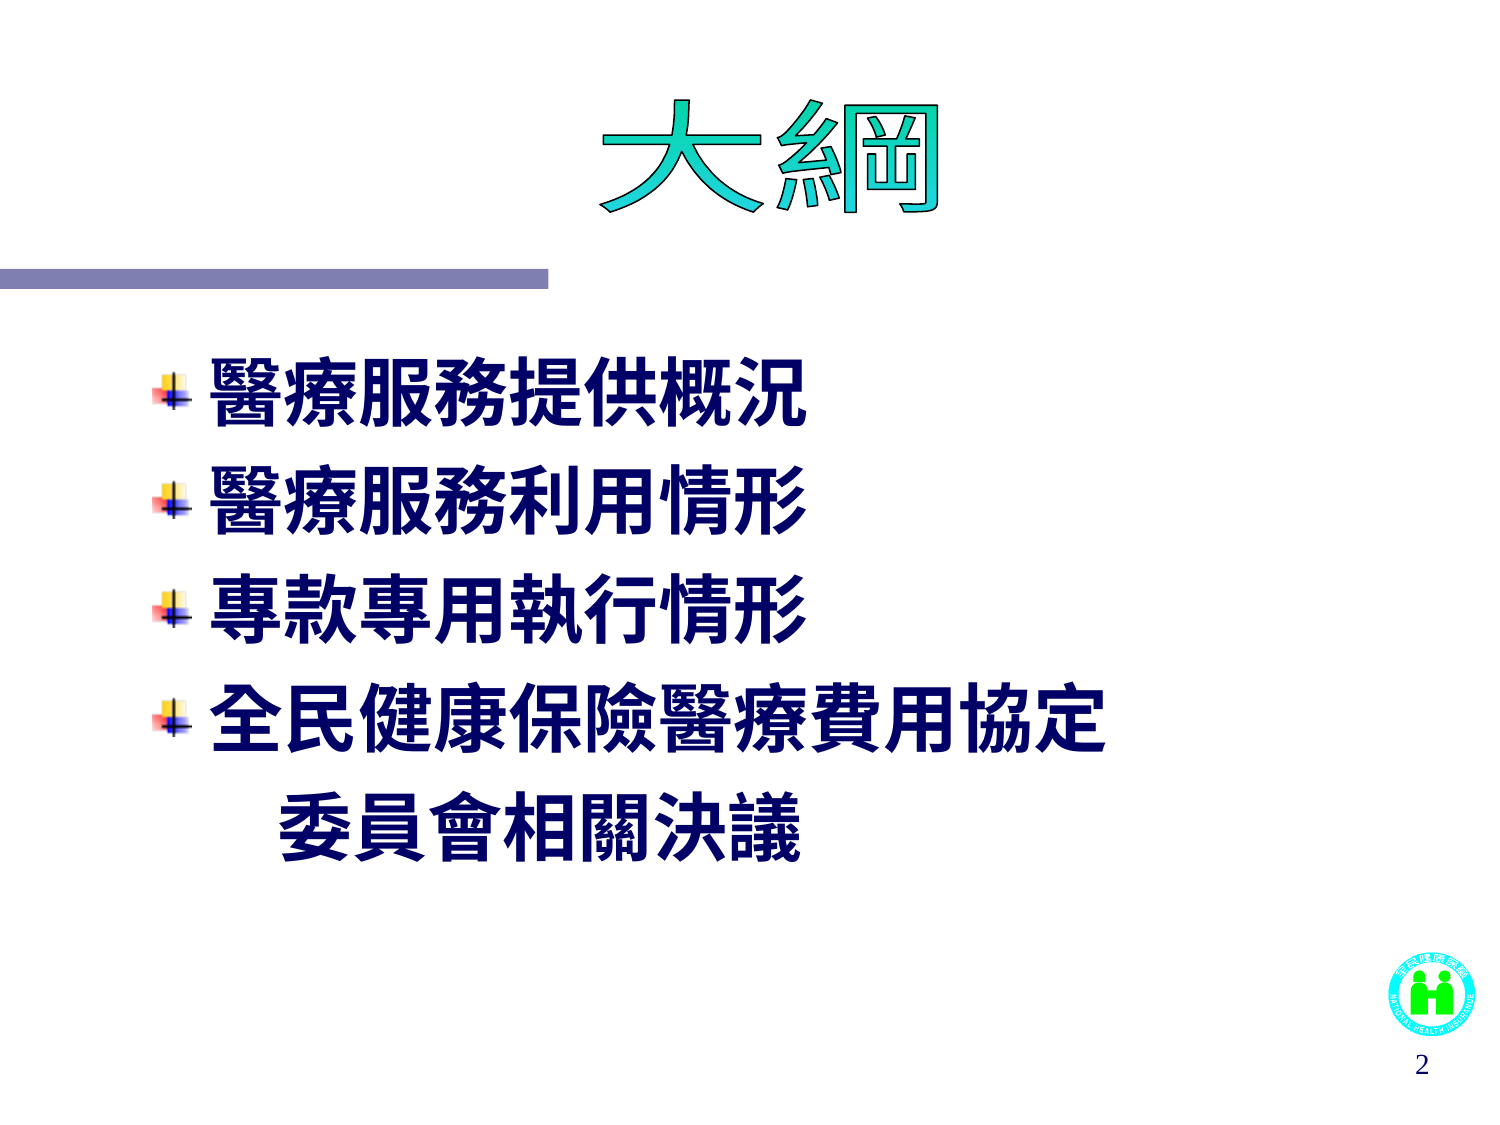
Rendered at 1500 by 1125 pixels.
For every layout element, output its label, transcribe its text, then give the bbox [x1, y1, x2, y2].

text_box 大綱 [777, 178, 797, 211]
text_box 大綱 [844, 105, 938, 213]
text_box 大綱 [599, 100, 764, 213]
text_box 大綱 [777, 99, 842, 201]
text_box 大綱 [803, 178, 818, 207]
text_box [1400, 1037, 1476, 1125]
text_box 大綱 [863, 115, 920, 190]
list 醫療服務提供概況 醫療服務利用情形 專款專用執行情形 全民健康保險醫療費用協定 委員會相關決議 [137, 337, 1238, 925]
